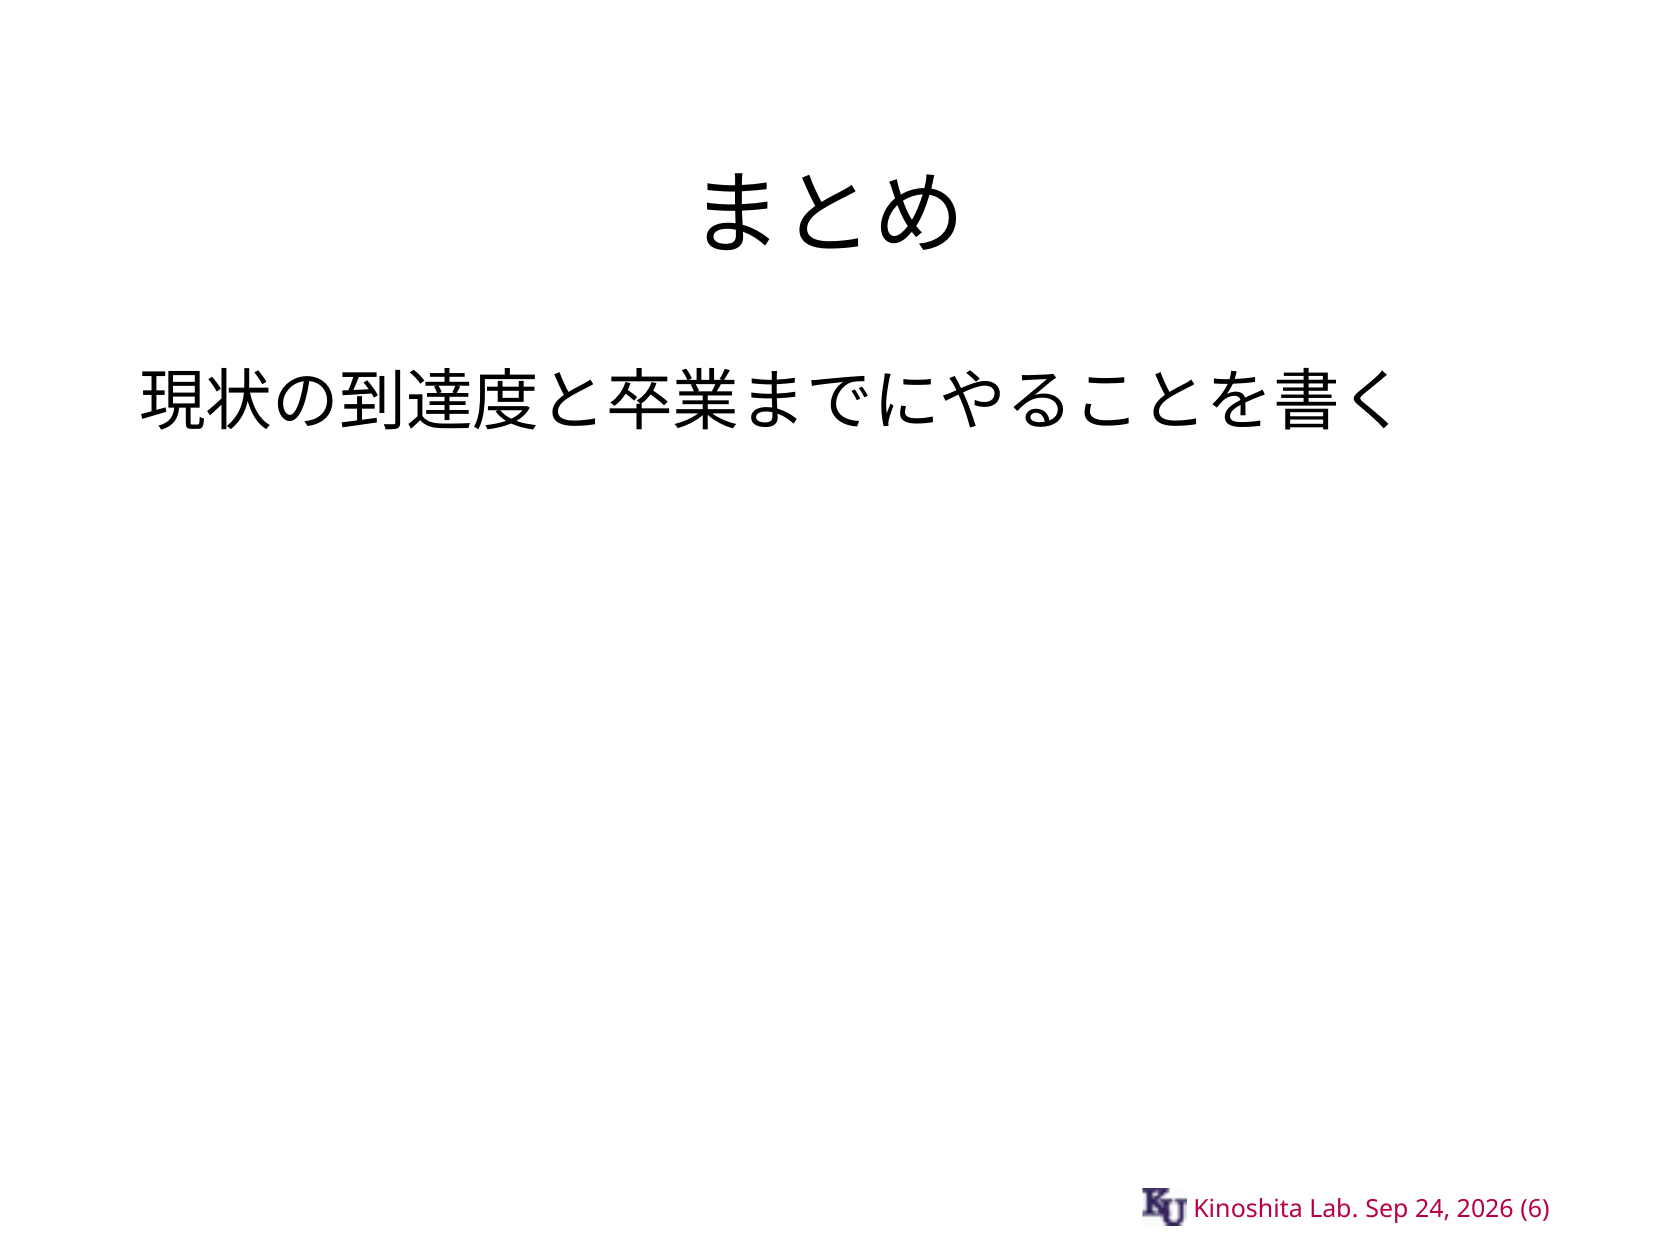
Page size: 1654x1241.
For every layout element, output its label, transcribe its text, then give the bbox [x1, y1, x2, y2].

list 現状の到達度と卒業までにやることを書く [121, 347, 1534, 1129]
picture [1142, 1188, 1187, 1226]
title まとめ [121, 102, 1534, 311]
